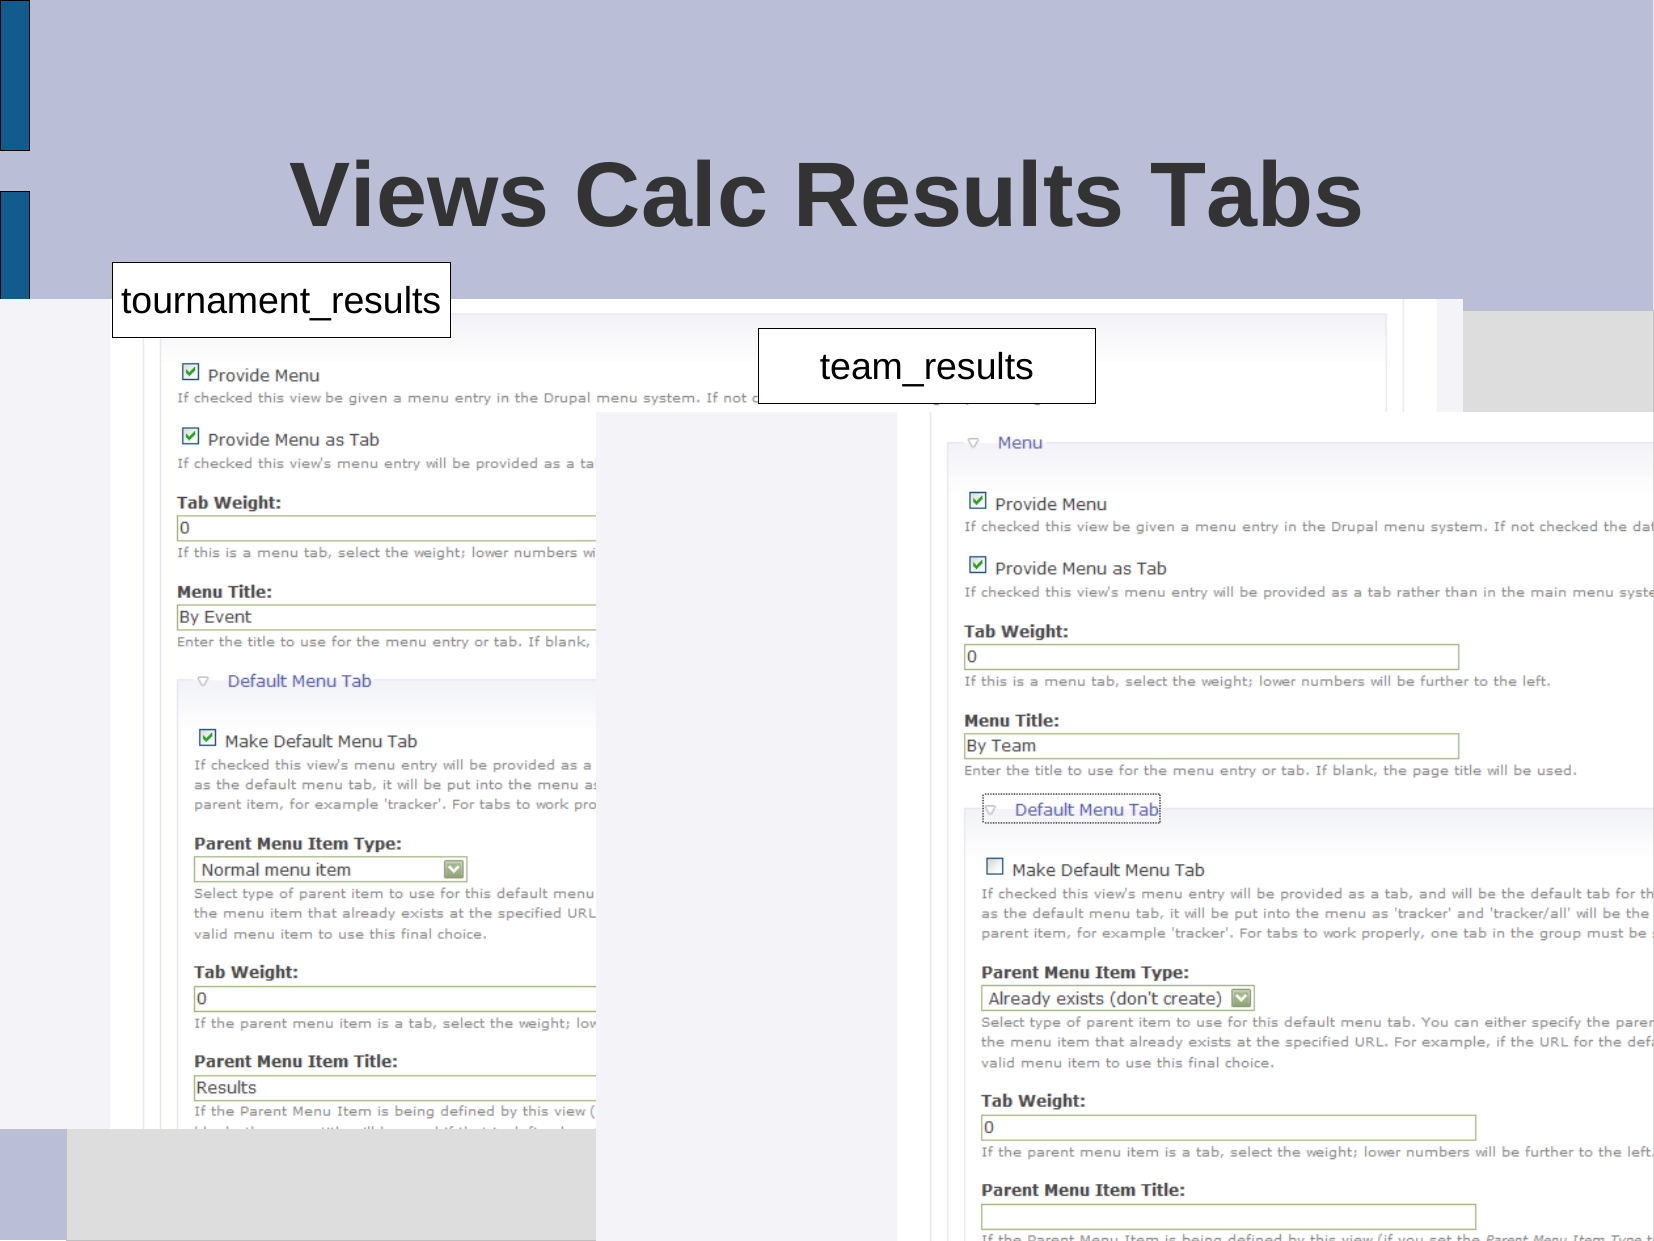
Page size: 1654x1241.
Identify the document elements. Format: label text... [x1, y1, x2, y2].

title Views Calc Results Tabs [121, 91, 1534, 299]
text_box team_results [758, 328, 1096, 404]
text_box tournament_results [112, 262, 451, 338]
picture [0, 299, 1654, 1241]
